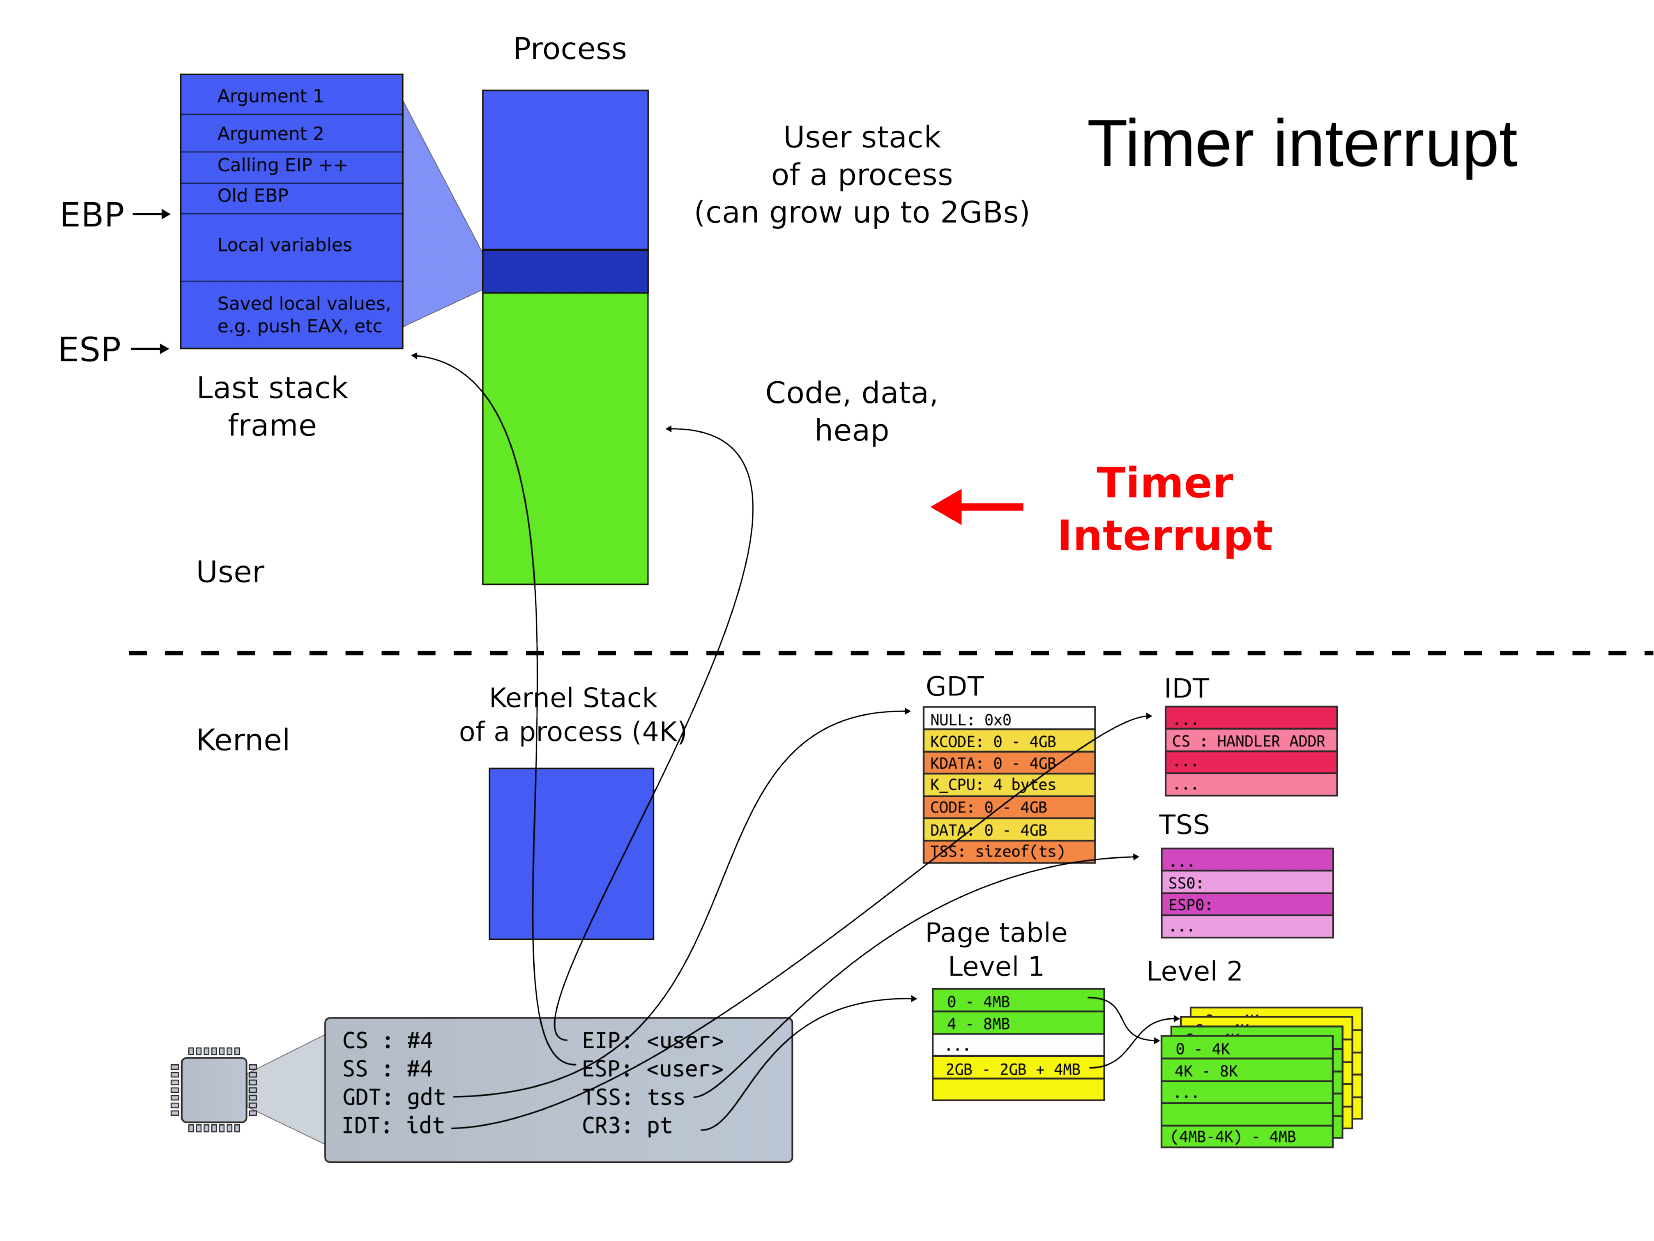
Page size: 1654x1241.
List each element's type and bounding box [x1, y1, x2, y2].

picture [61, 37, 1654, 1163]
